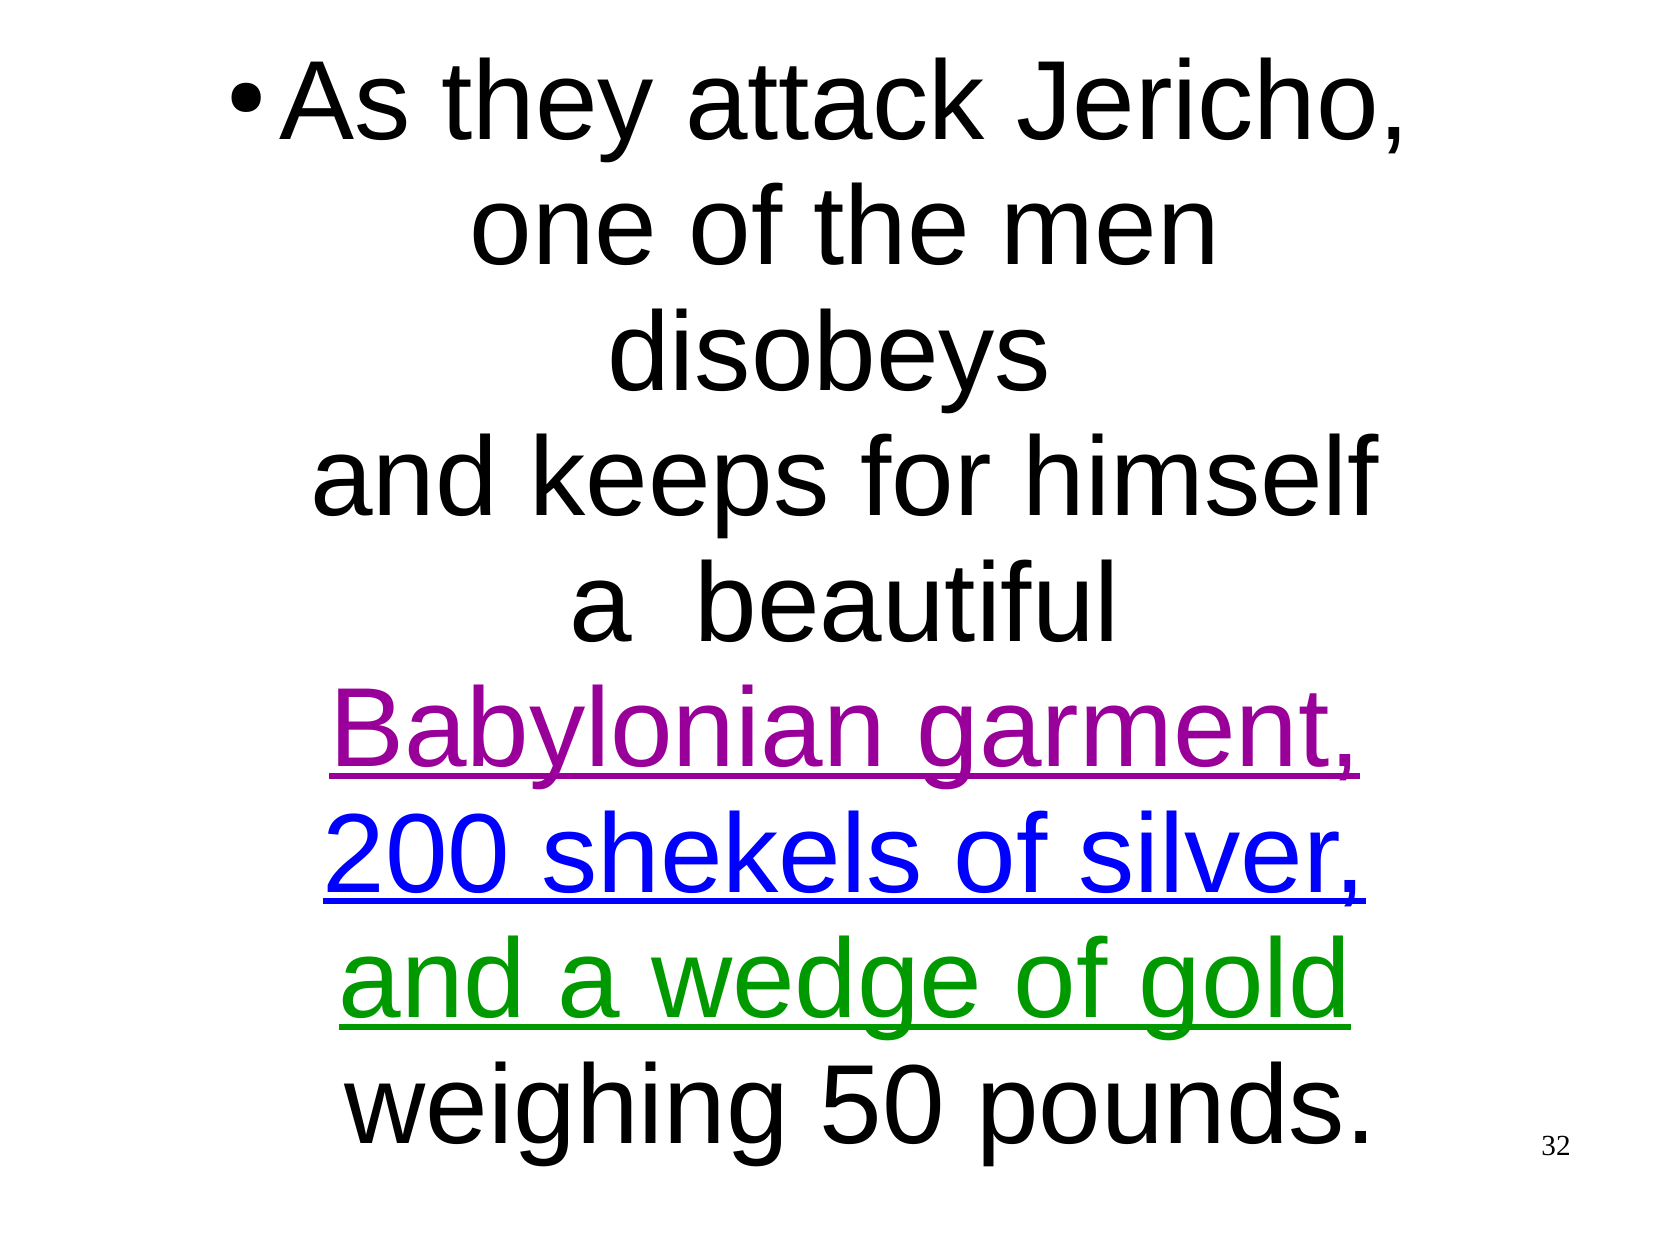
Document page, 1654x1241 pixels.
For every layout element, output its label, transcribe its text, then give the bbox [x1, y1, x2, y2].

list As they attack Jericho, one of the men disobeys and keeps for himself a beautiful Babylonian garment, 200 shekels of silver, and a wedge of gold weighing 50 pounds. [37, 37, 1613, 1238]
